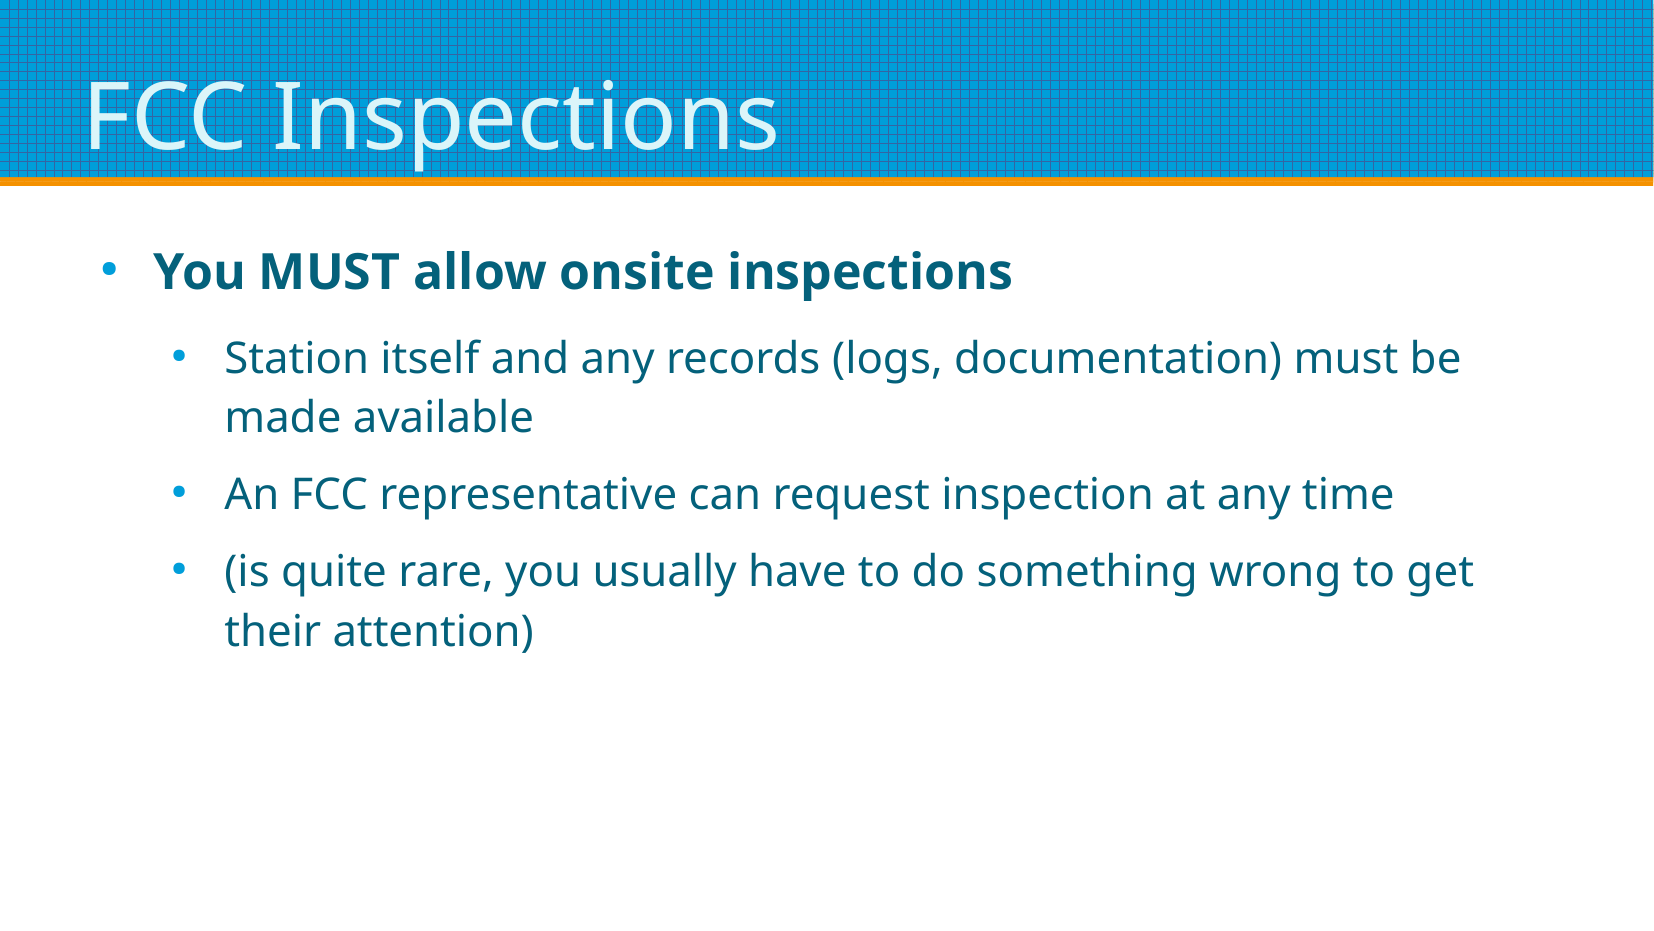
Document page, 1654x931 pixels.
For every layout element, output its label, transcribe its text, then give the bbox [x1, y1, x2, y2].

list You MUST allow onsite inspections Station itself and any records (logs, documentation) must be made available An FCC representative can request inspection at any time (is quite rare, you usually have to do something wrong to get their attention) [82, 236, 1571, 813]
title FCC Inspections [82, 14, 1571, 178]
